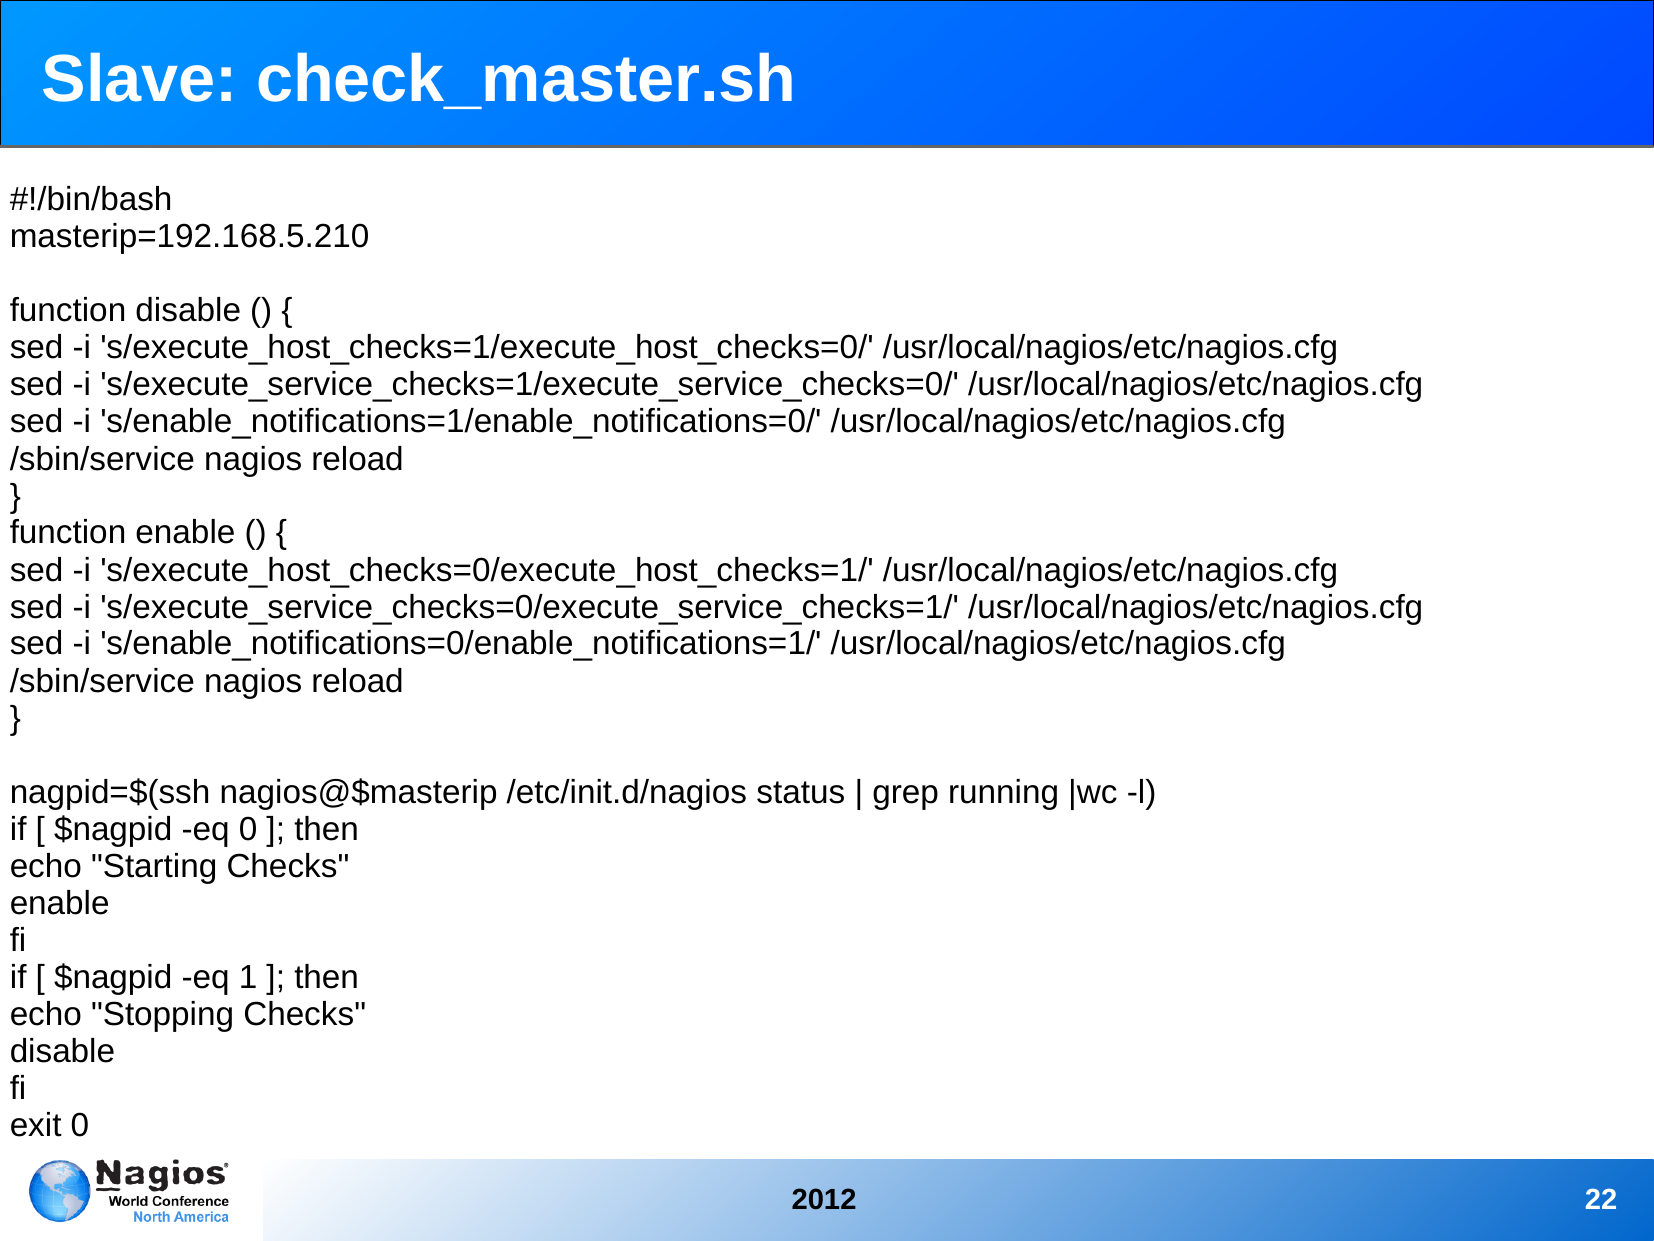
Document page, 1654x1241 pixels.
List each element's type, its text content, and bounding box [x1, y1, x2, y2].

subtitle #!/bin/bash masterip=192.168.5.210 function disable () { sed -i 's/execute_host_checks=1/execute_host_checks=0/' /usr/local/nagios/etc/nagios.cfg sed -i 's/execute_service_checks=1/execute_service_checks=0/' /usr/local/nagios/etc/nagios.cfg sed -i 's/enable_notifications=1/enable_notifications=0/' /usr/local/nagios/etc/nagios.cfg /sbin/service nagios reload } function enable () { sed -i 's/execute_host_checks=0/execute_host_checks=1/' /usr/local/nagios/etc/nagios.cfg sed -i 's/execute_service_checks=0/execute_service_checks=1/' /usr/local/nagios/etc/nagios.cfg sed -i 's/enable_notifications=0/enable_notifications=1/' /usr/local/nagios/etc/nagios.cfg /sbin/service nagios reload } nagpid=$(ssh nagios@$masterip /etc/init.d/nagios status | grep running |wc -l) if [ $nagpid -eq 0 ]; then echo "Starting Checks" enable fi if [ $nagpid -eq 1 ]; then echo "Stopping Checks" disable fi exit 0 [9, 165, 1654, 1159]
picture [29, 1159, 229, 1235]
title Slave: check_master.sh [41, 29, 1618, 127]
